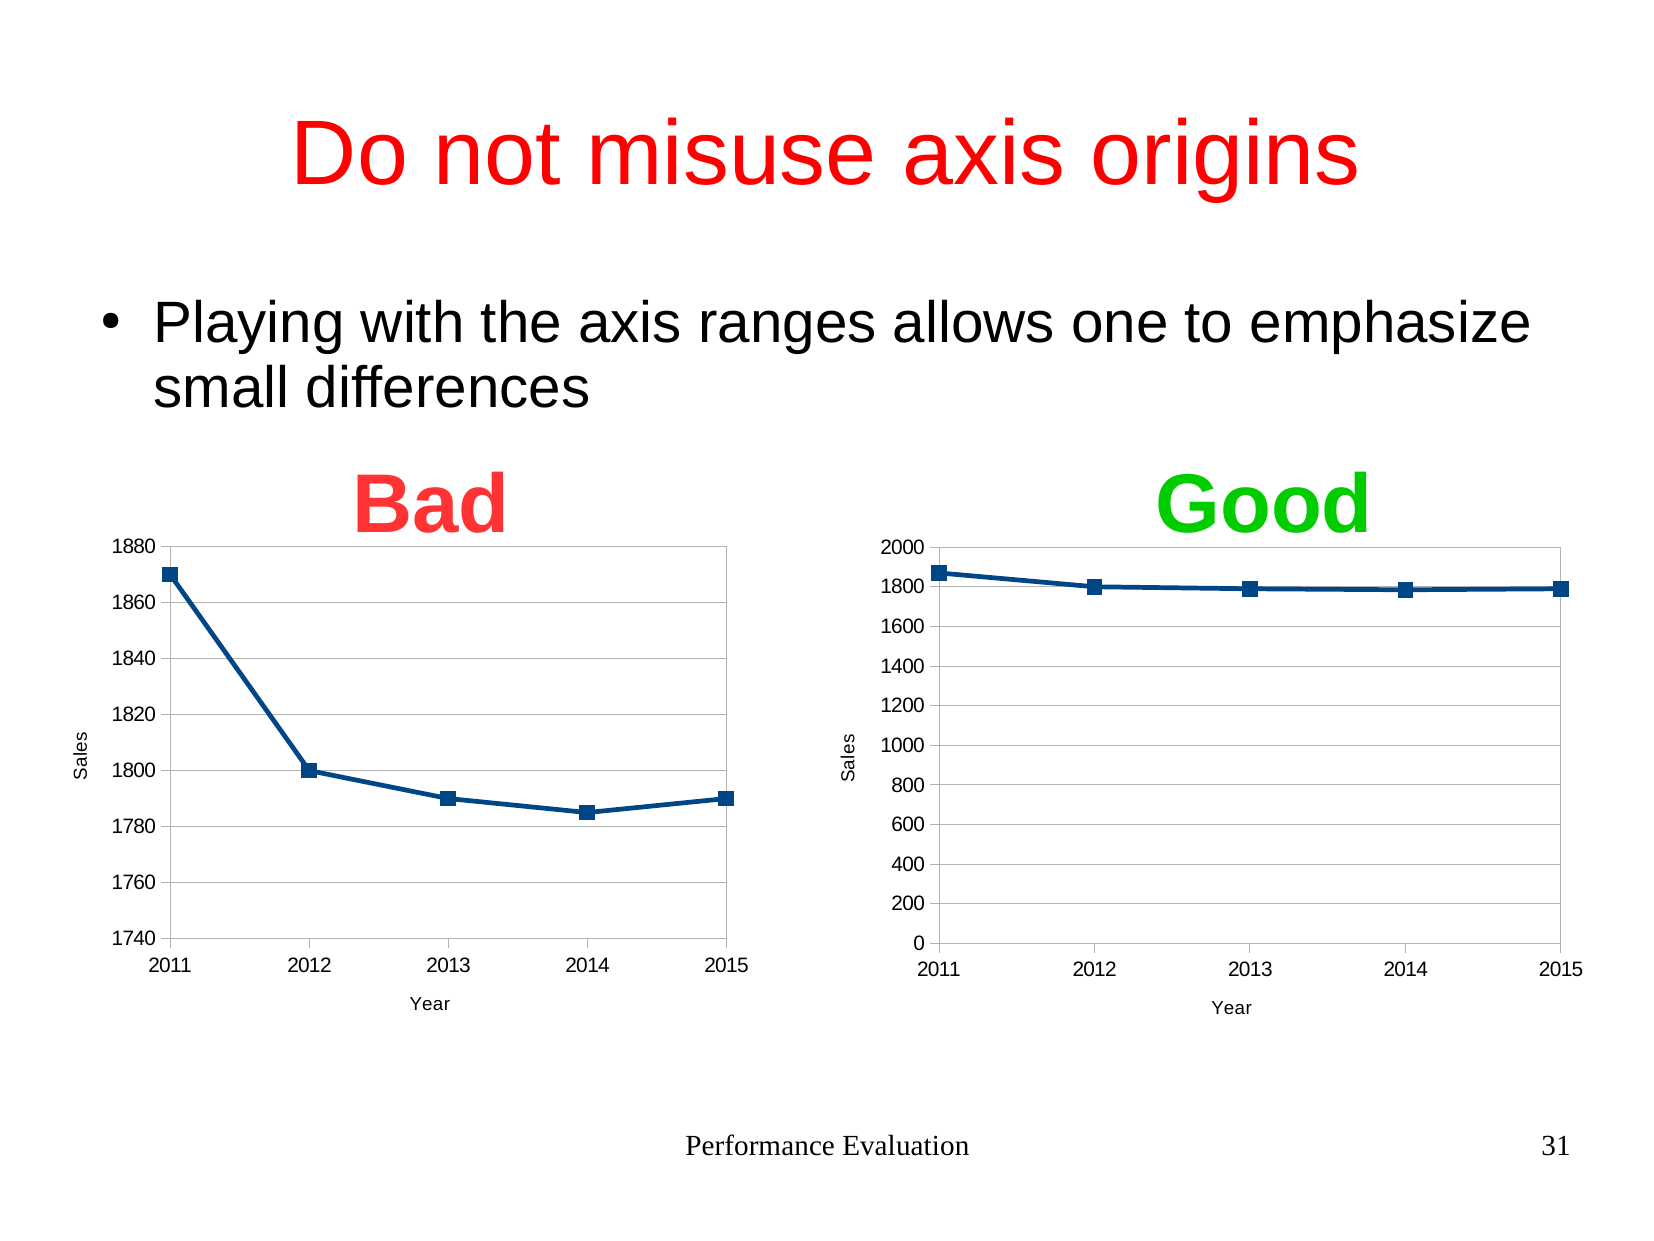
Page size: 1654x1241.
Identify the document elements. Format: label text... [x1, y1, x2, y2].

list Playing with the axis ranges allows one to emphasize small differences [82, 290, 1571, 1109]
text_box Good [1140, 450, 1388, 559]
title Do not misuse axis origins [82, 49, 1571, 257]
chart [37, 524, 763, 1046]
chart [804, 525, 1599, 1051]
text_box Bad [337, 450, 525, 559]
